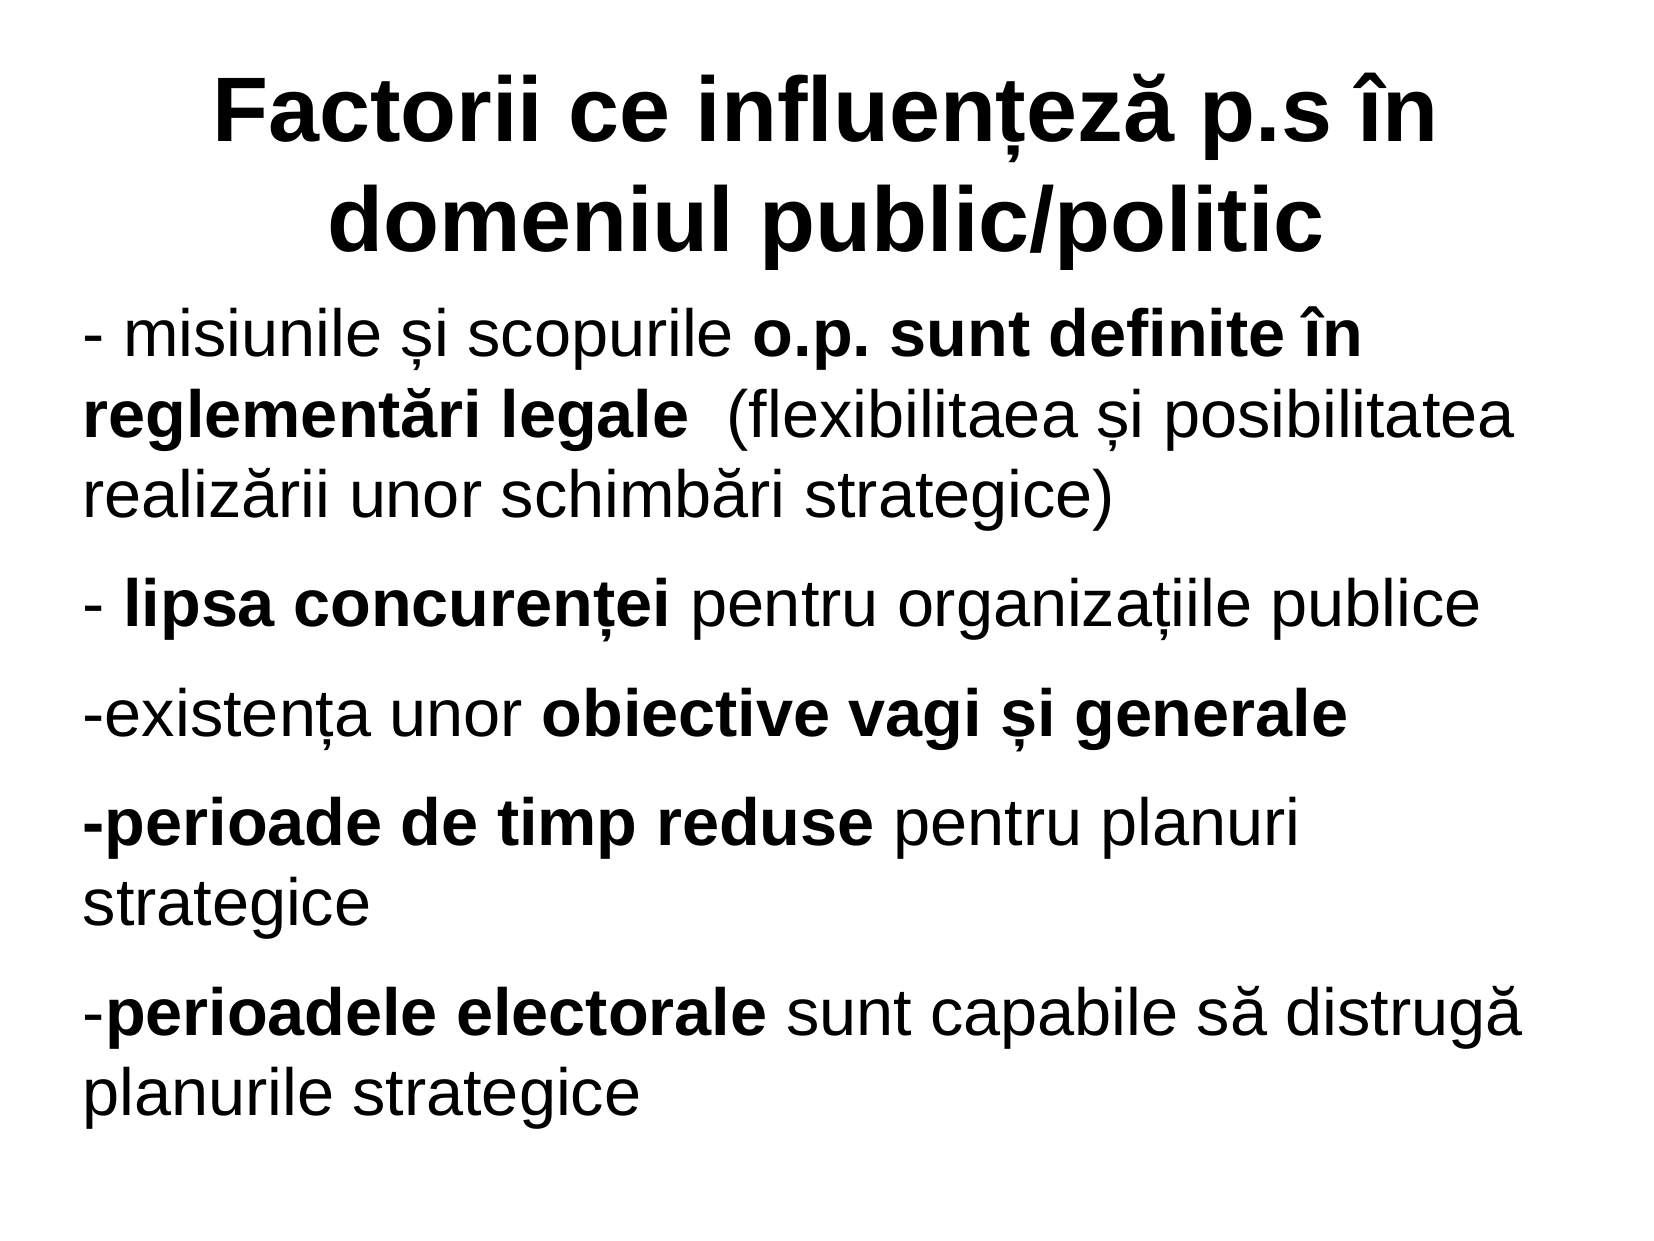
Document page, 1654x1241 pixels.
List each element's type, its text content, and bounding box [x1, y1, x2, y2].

title Factorii ce influențeză p.s în domeniul public/politic [82, 49, 1571, 257]
list - misiunile și scopurile o.p. sunt definite în reglementări legale (flexibilitaea și posibilitatea realizării unor schimbări strategice) - lipsa concurenței pentru organizațiile publice -existența unor obiective vagi și generale -perioade de timp reduse pentru planuri strategice -perioadele electorale sunt capabile să distrugă planurile strategice [82, 290, 1571, 1186]
